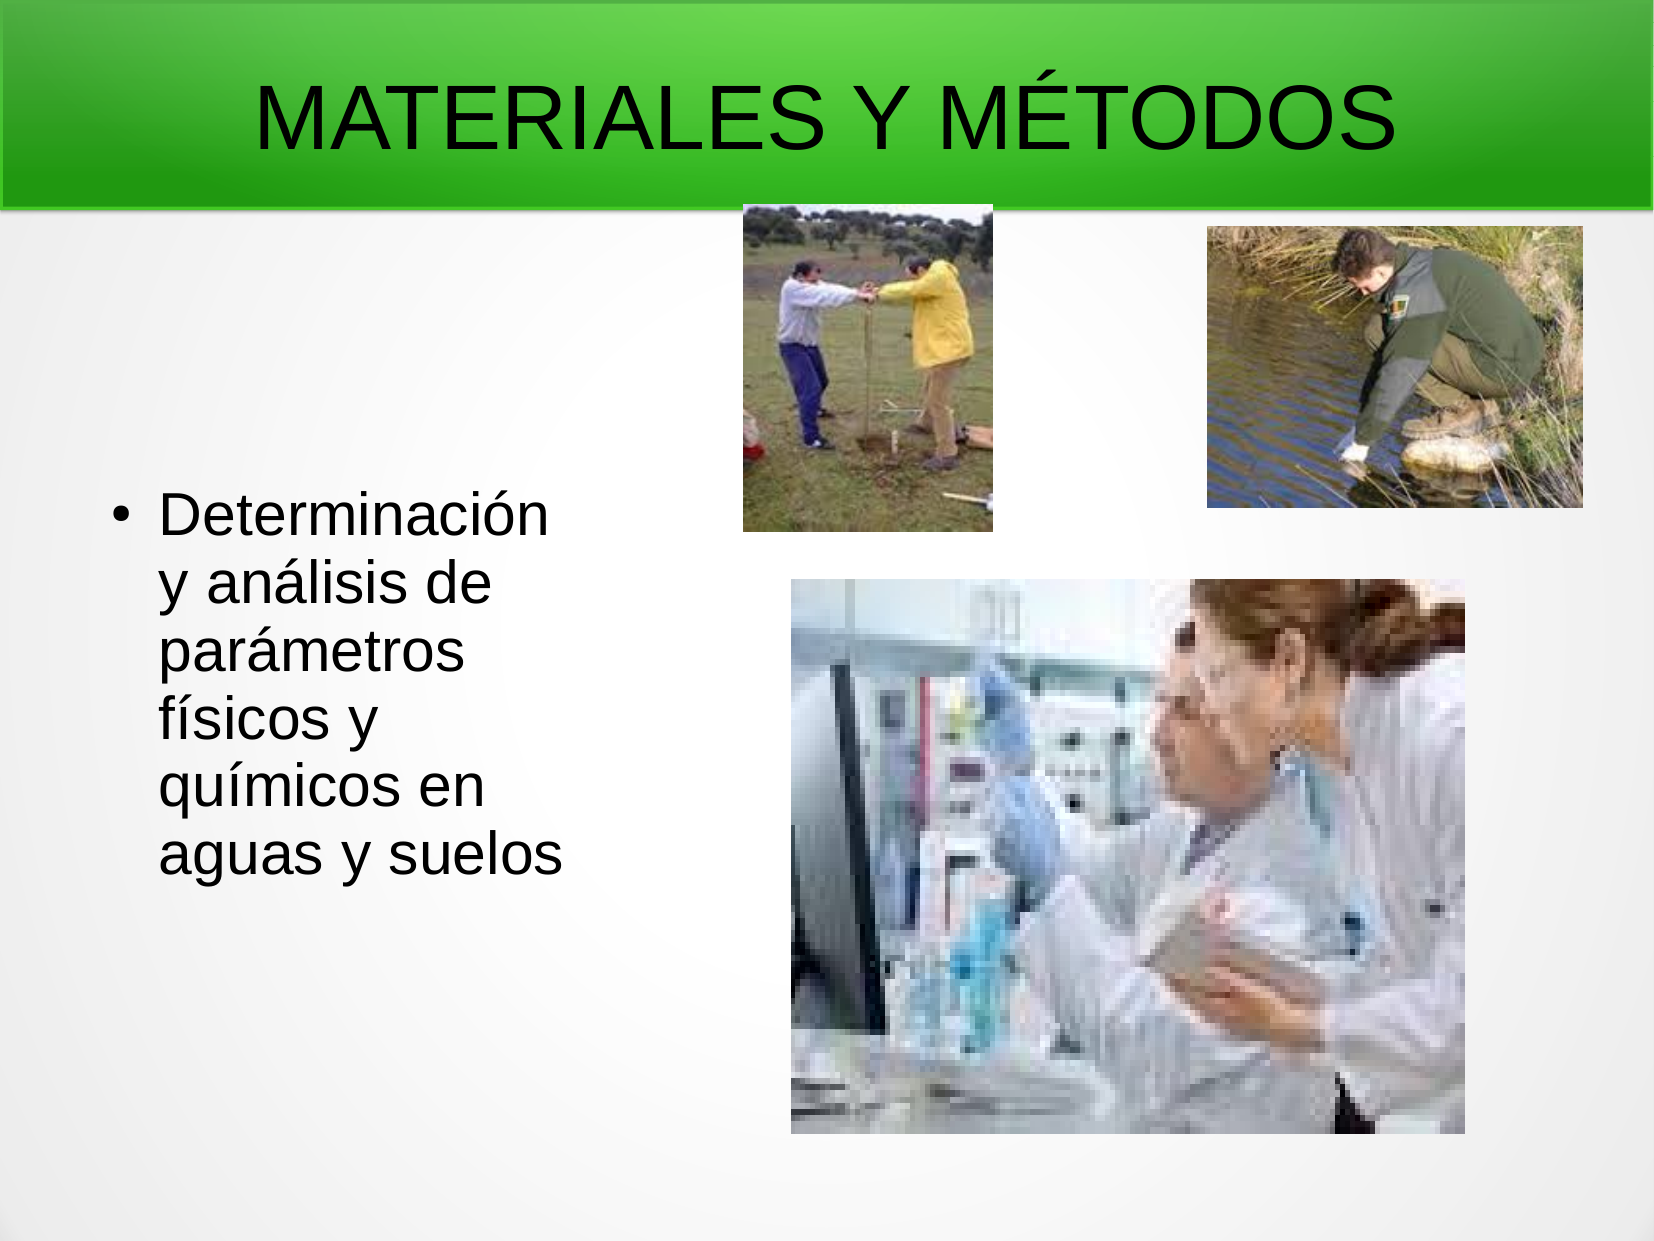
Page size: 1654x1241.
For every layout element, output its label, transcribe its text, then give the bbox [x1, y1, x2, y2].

title MATERIALES Y MÉTODOS [82, 47, 1571, 189]
picture [743, 204, 993, 532]
list Determinación y análisis de parámetros físicos y químicos en aguas y suelos [94, 480, 579, 981]
picture [1207, 226, 1583, 508]
picture [791, 579, 1465, 1134]
